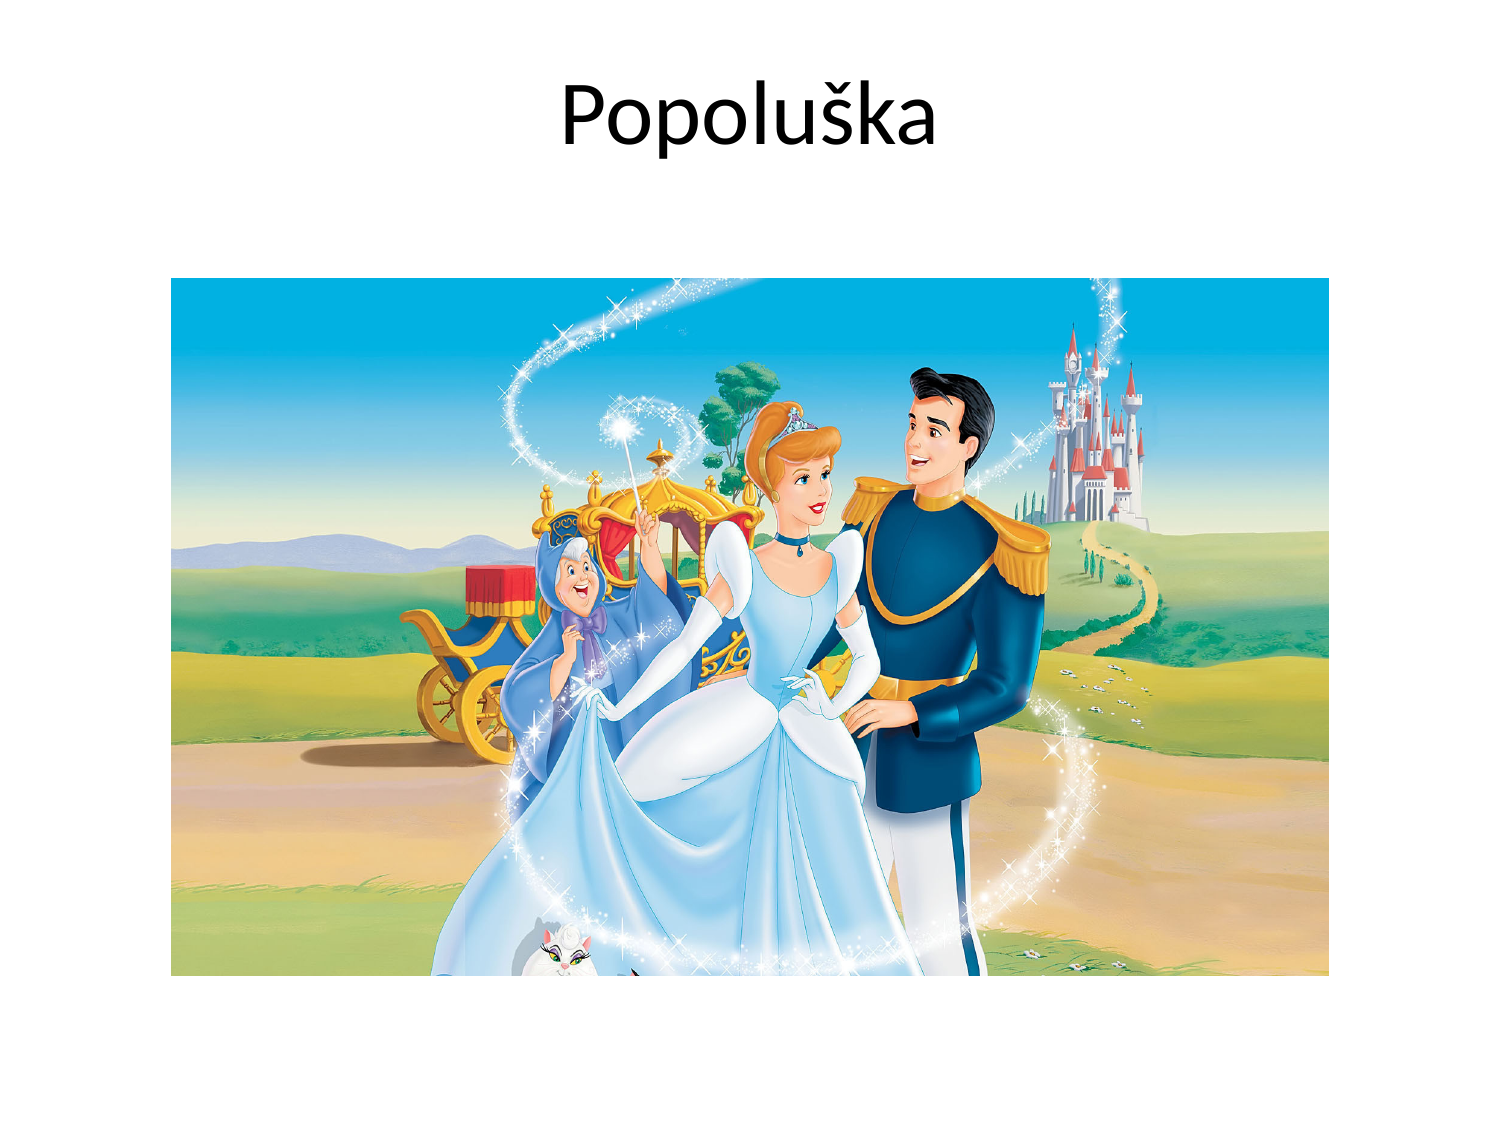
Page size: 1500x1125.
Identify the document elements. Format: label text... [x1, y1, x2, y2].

picture [171, 278, 1329, 976]
title Popoluška [75, 45, 1425, 233]
